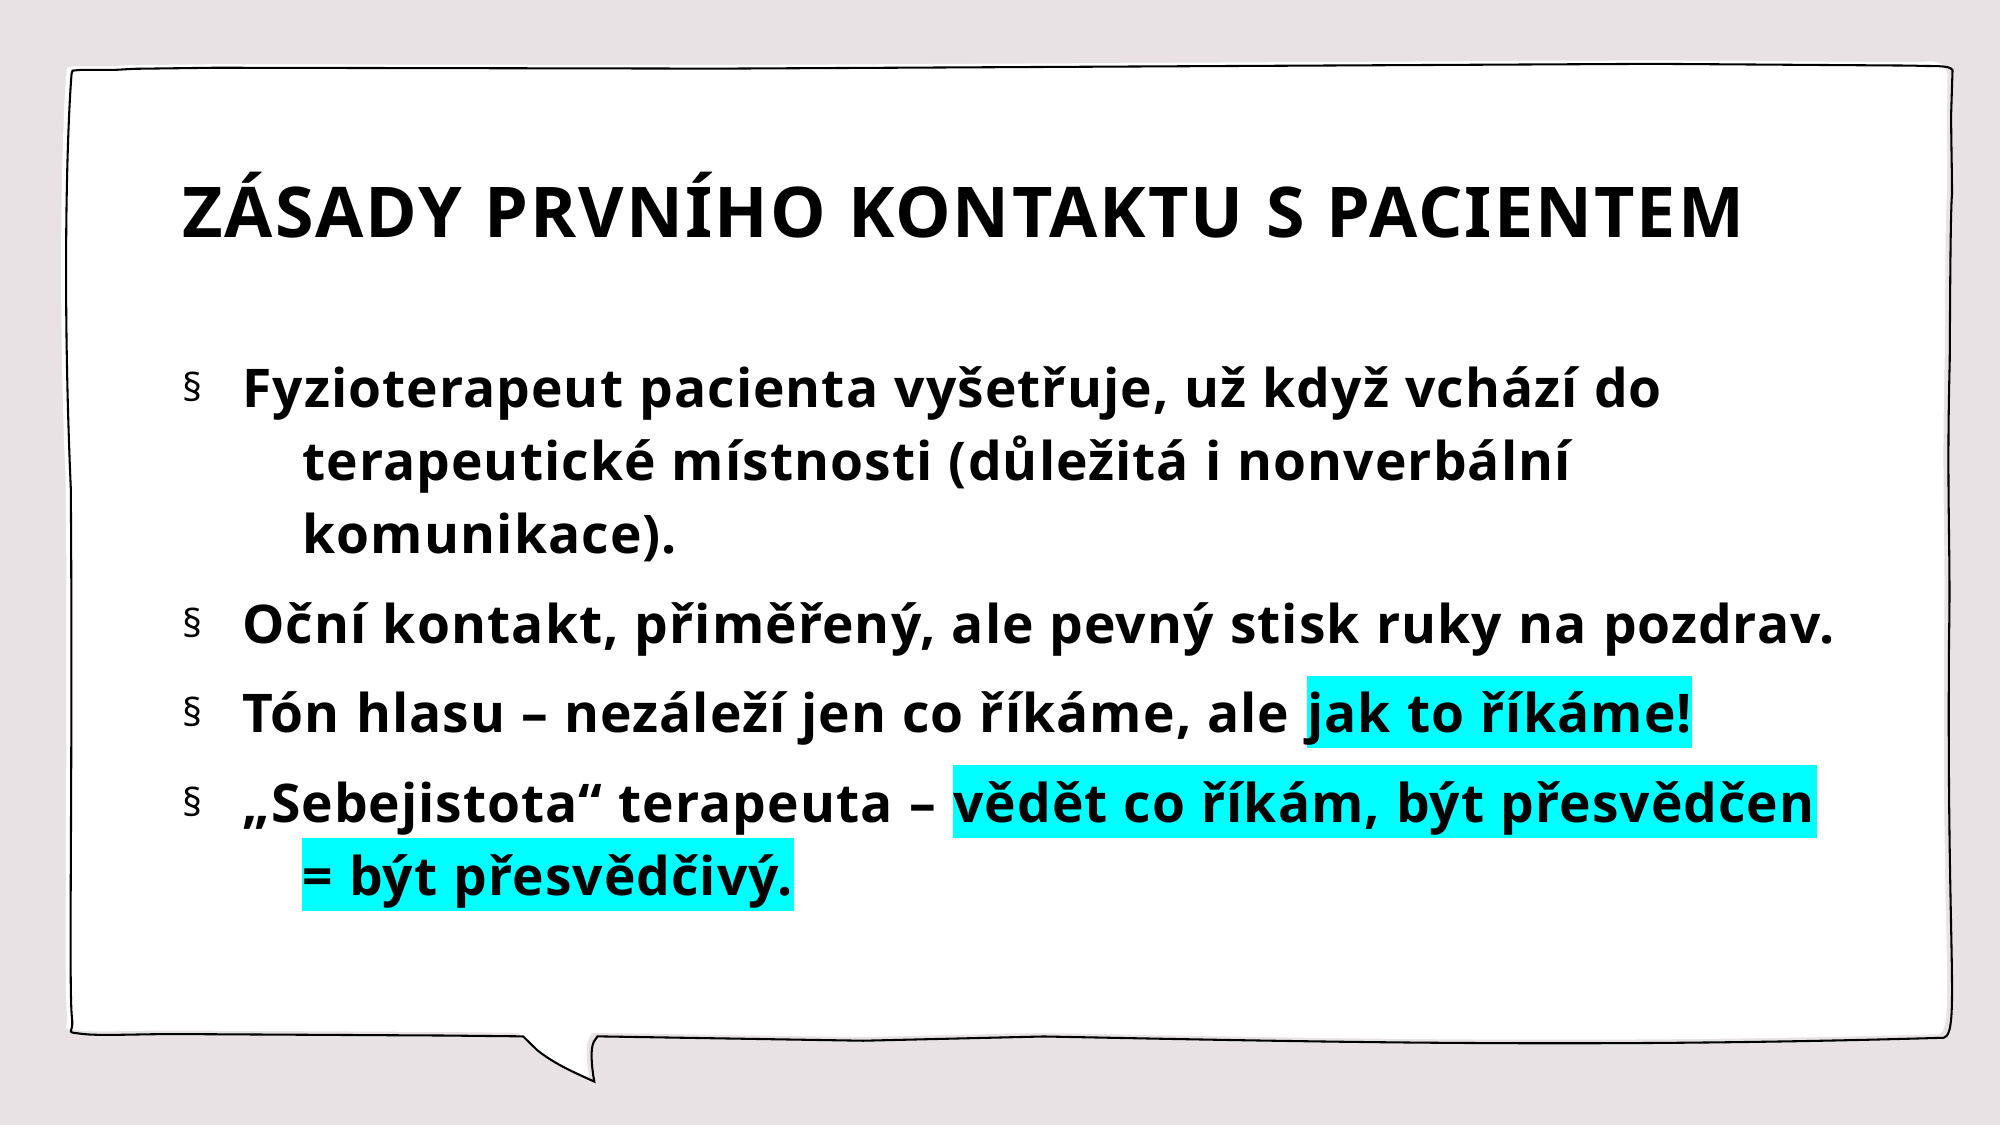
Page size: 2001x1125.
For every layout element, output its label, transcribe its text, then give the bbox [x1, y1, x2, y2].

title ZÁSADY PRVNÍHO KONTAKTU S PACIENTEM [167, 154, 1863, 324]
list Fyzioterapeut pacienta vyšetřuje, už když vchází do terapeutické místnosti (důležitá i nonverbální komunikace). Oční kontakt, přiměřený, ale pevný stisk ruky na pozdrav. Tón hlasu – nezáleží jen co říkáme, ale jak to říkáme! „Sebejistota“ terapeuta – vědět co říkám, být přesvědčen = být přesvědčivý. [167, 342, 1863, 971]
